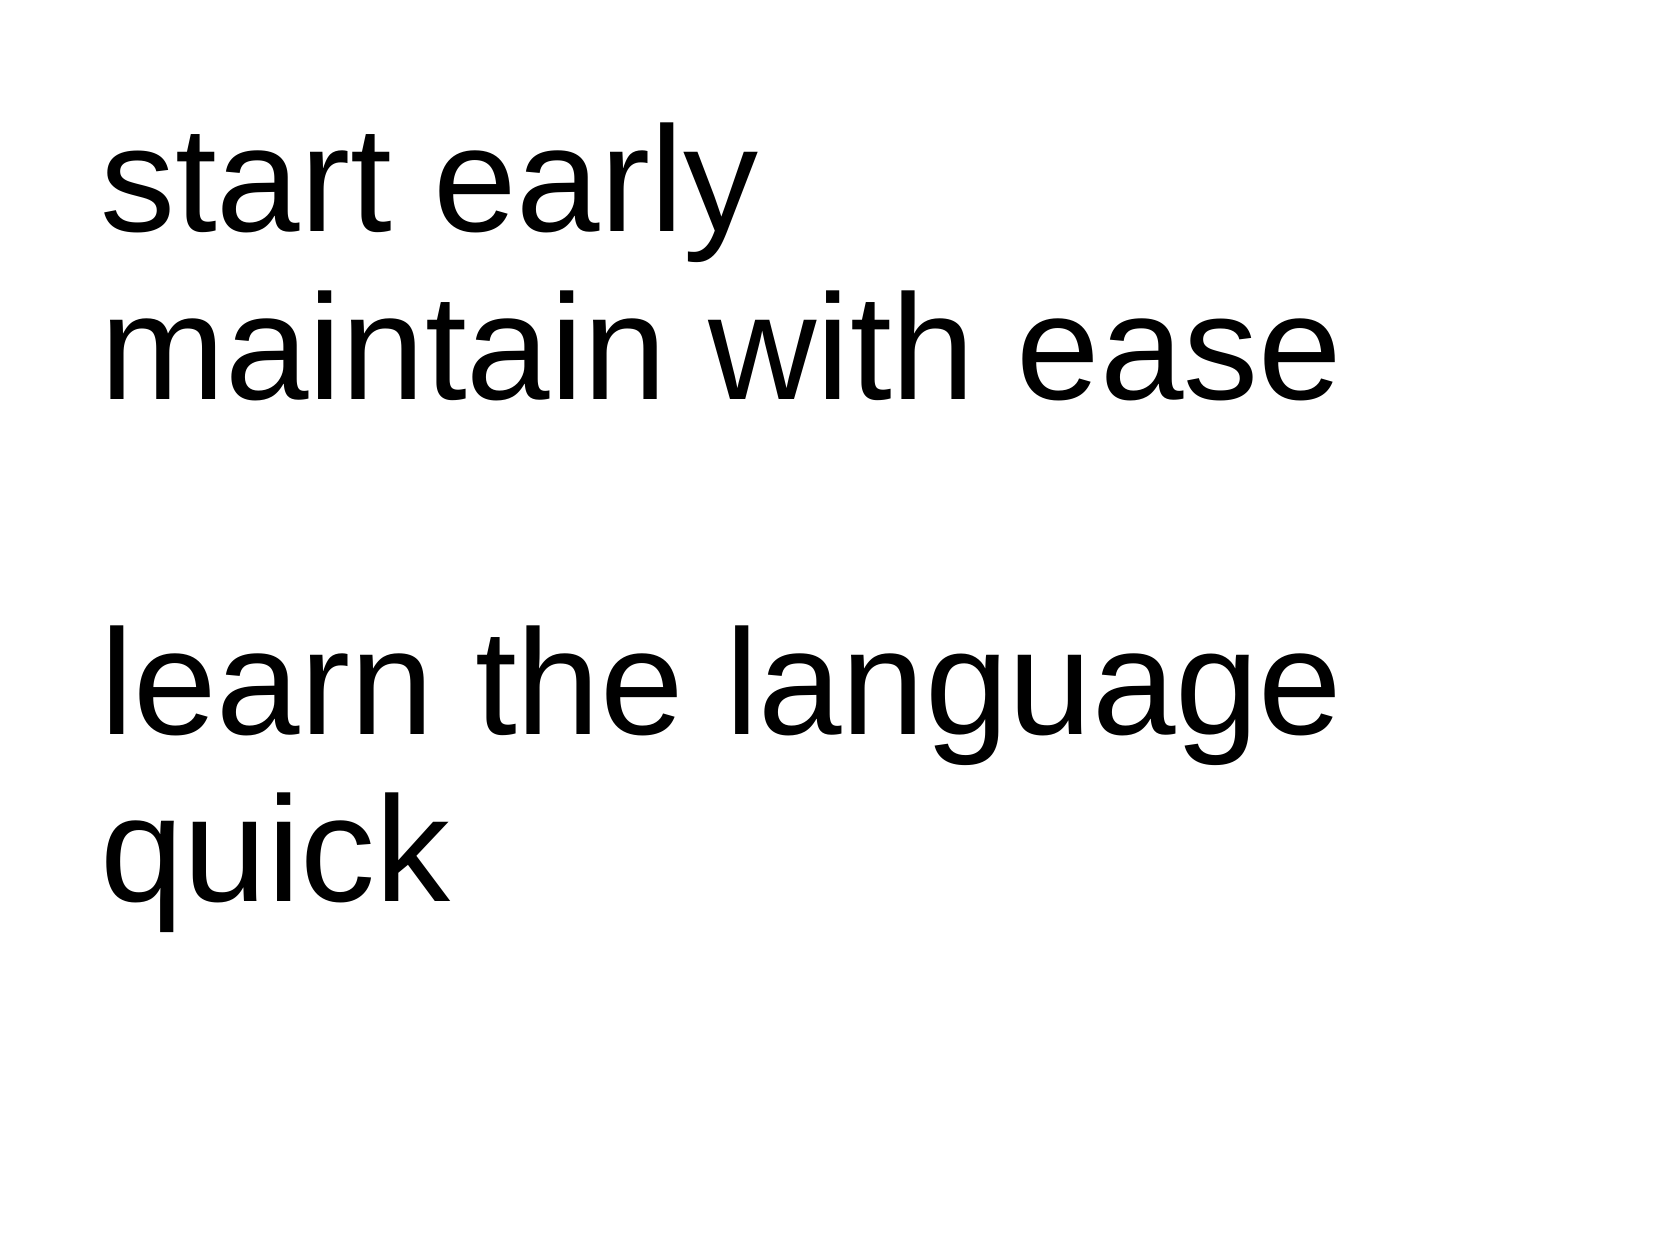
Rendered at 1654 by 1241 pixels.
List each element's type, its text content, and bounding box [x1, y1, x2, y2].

text_box start early maintain with ease learn the language quick [85, 88, 1557, 1152]
